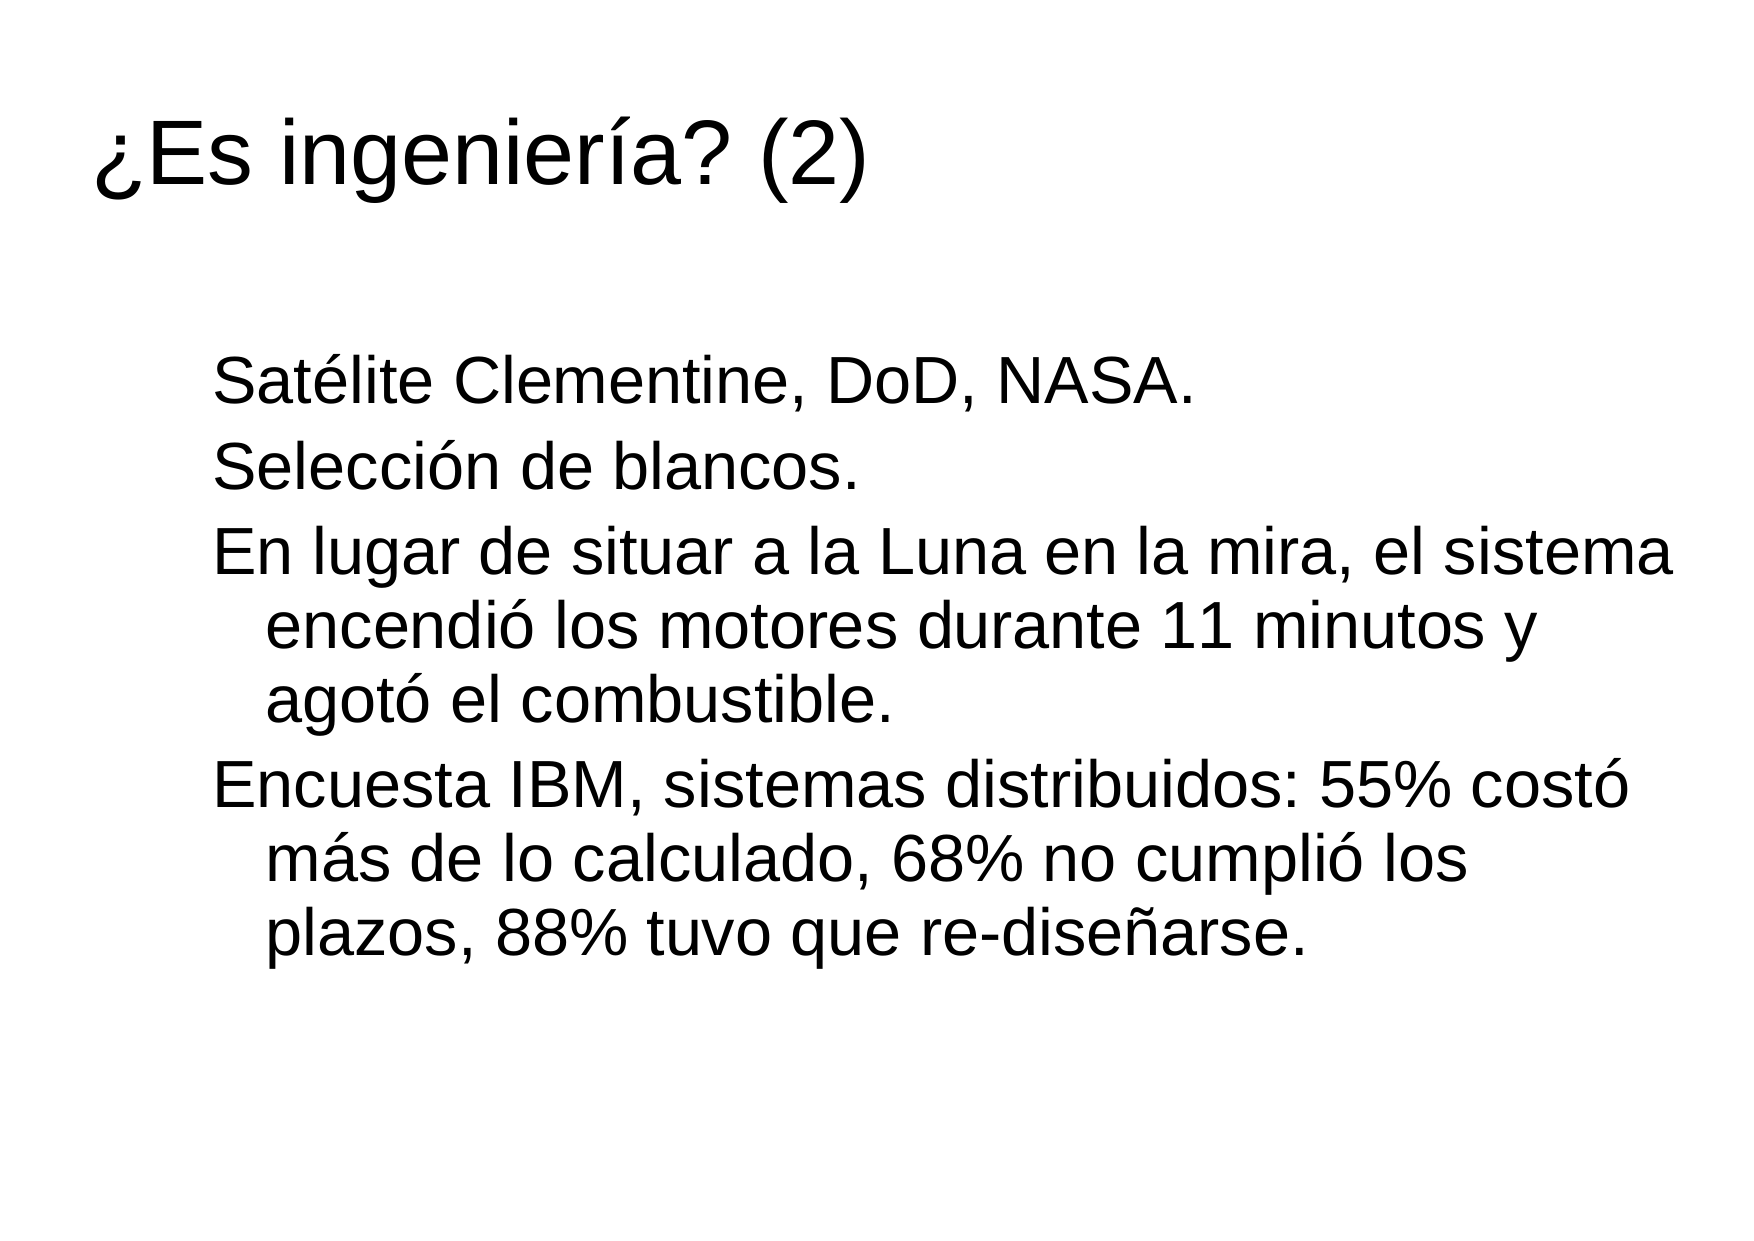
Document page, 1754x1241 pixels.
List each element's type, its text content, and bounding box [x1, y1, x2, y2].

list Satélite Clementine, DoD, NASA. Selección de blancos. En lugar de situar a la Luna en la mira, el sistema encendió los motores durante 11 minutos y agotó el combustible. Encuesta IBM, sistemas distribuidos: 55% costó más de lo calculado, 68% no cumplió los plazos, 88% tuvo que re-diseñarse. [191, 336, 1690, 1133]
title ¿Es ingeniería? (2) [87, 49, 1667, 257]
